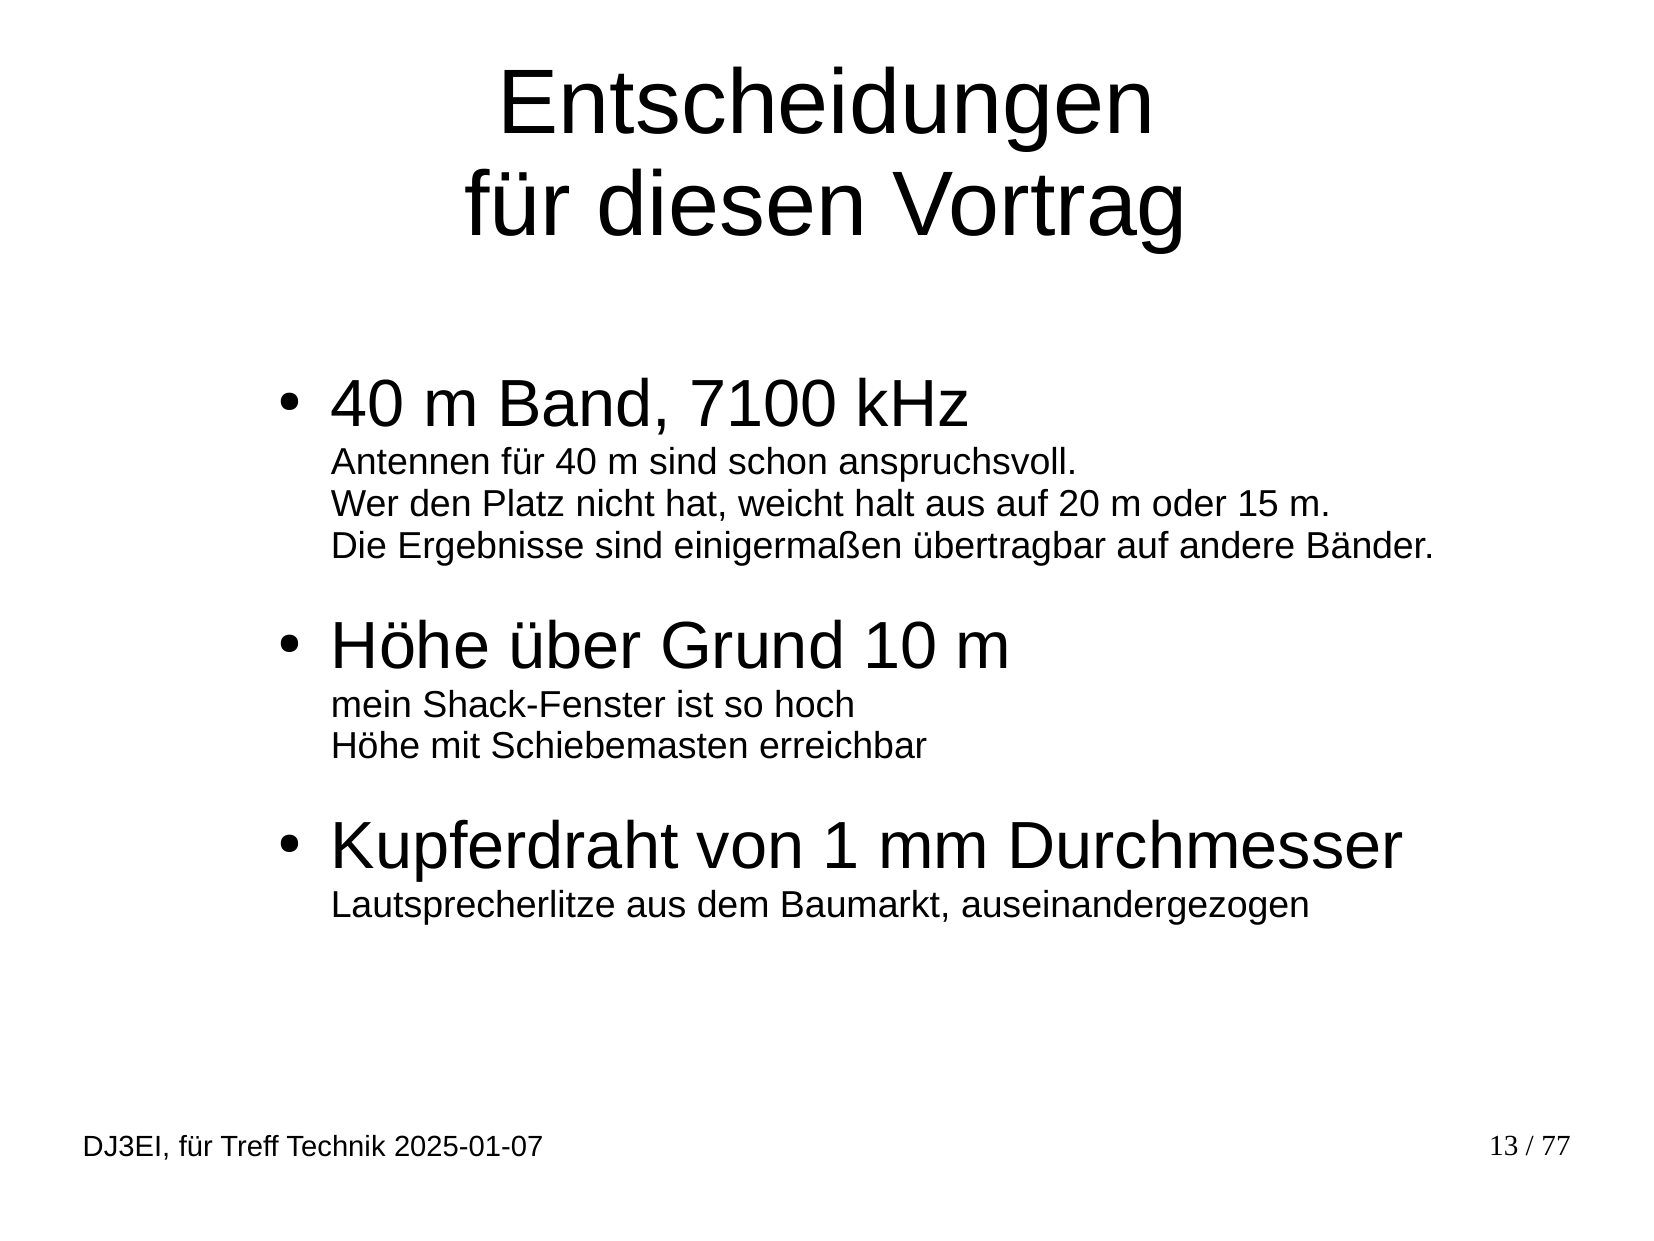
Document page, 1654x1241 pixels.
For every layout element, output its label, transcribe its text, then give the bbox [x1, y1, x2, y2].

title Entscheidungen für diesen Vortrag [82, 49, 1571, 257]
list 40 m Band, 7100 kHz Antennen für 40 m sind schon anspruchsvoll. Wer den Platz nicht hat, weicht halt aus auf 20 m oder 15 m. Die Ergebnisse sind einigermaßen übertragbar auf andere Bänder. Höhe über Grund 10 m mein Shack-Fenster ist so hoch Höhe mit Schiebemasten erreichbar Kupferdraht von 1 mm Durchmesser Lautsprecherlitze aus dem Baumarkt, auseinandergezogen [259, 366, 1477, 980]
